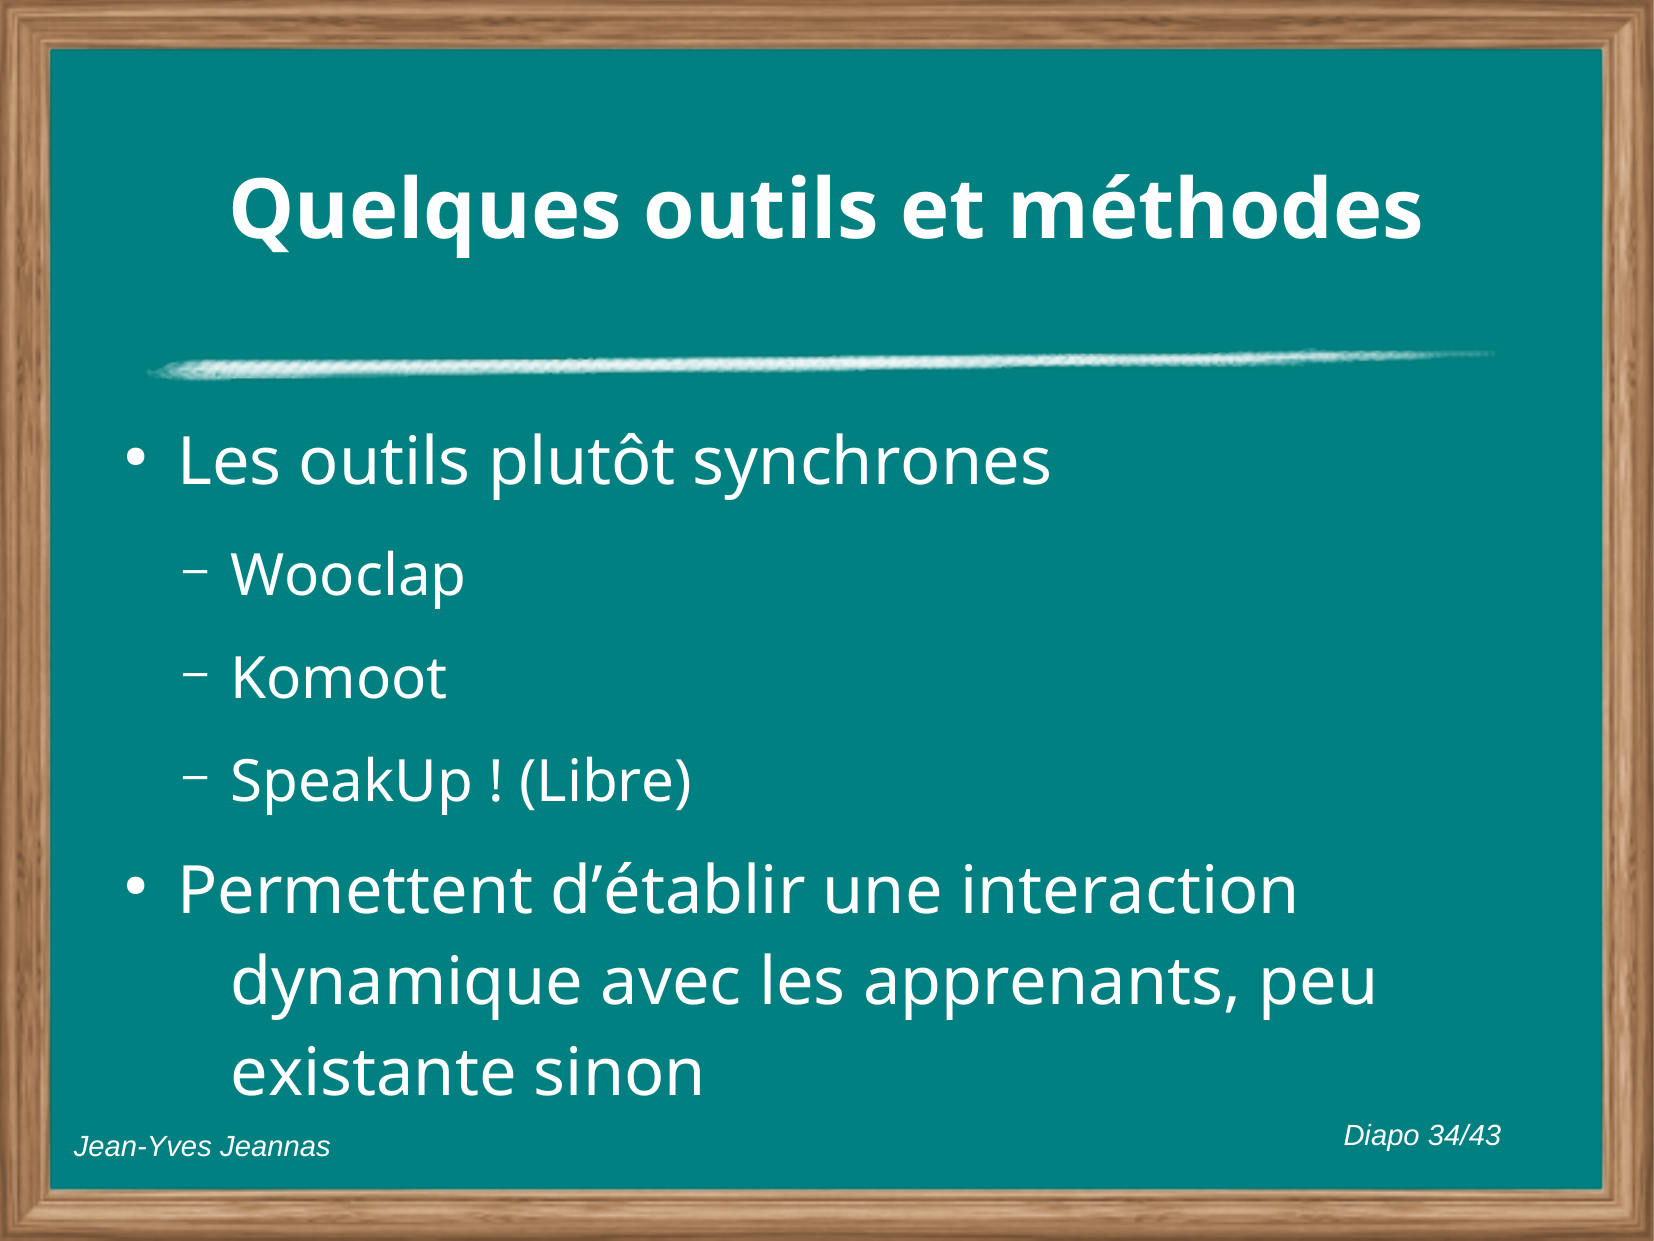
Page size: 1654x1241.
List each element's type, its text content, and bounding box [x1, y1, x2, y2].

picture [0, 0, 1654, 1241]
list Les outils plutôt synchrones Wooclap Komoot SpeakUp ! (Libre) Permettent d’établir une interaction dynamique avec les apprenants, peu existante sinon [88, 413, 1565, 1063]
title Quelques outils et méthodes [88, 88, 1565, 325]
